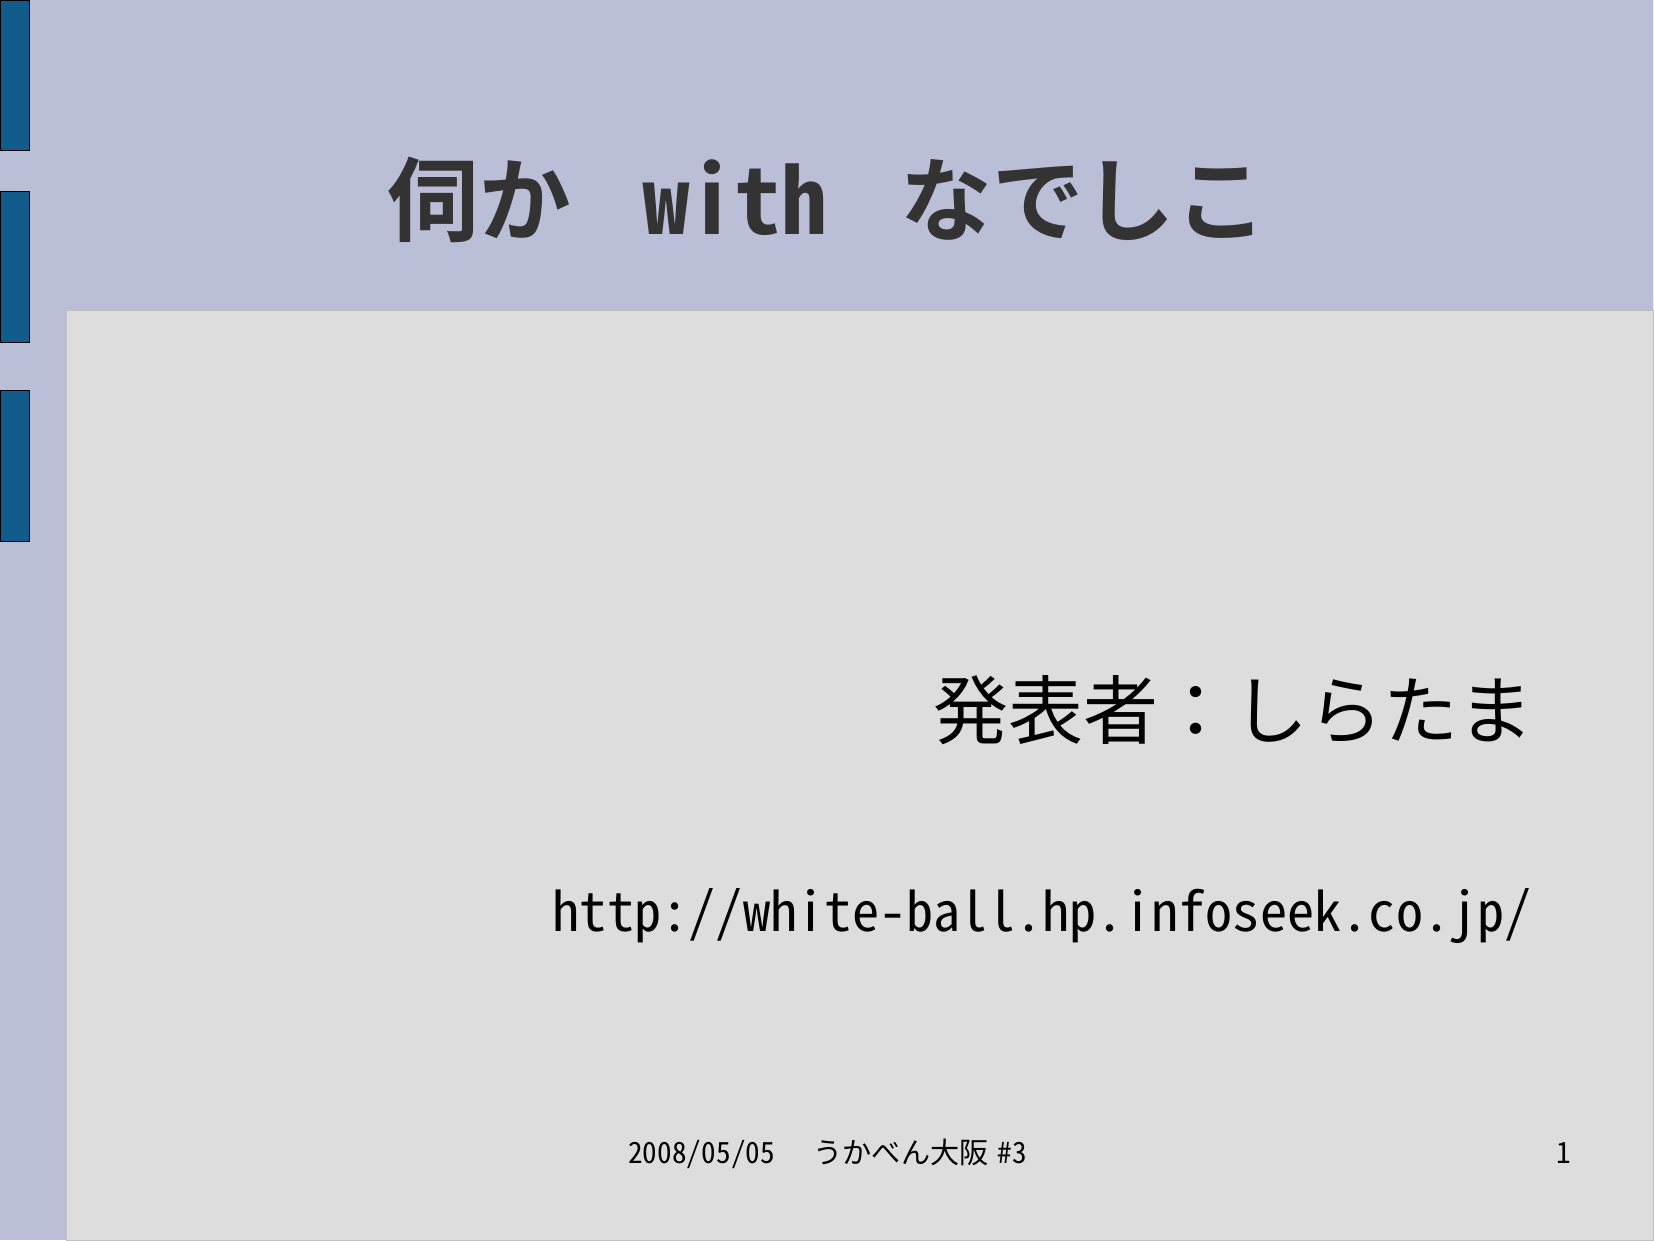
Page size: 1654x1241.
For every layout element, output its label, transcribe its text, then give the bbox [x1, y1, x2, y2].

title 伺か with なでしこ [121, 91, 1534, 299]
text_box 発表者：しらたま http://white-ball.hp.infoseek.co.jp/ [121, 472, 1534, 1127]
